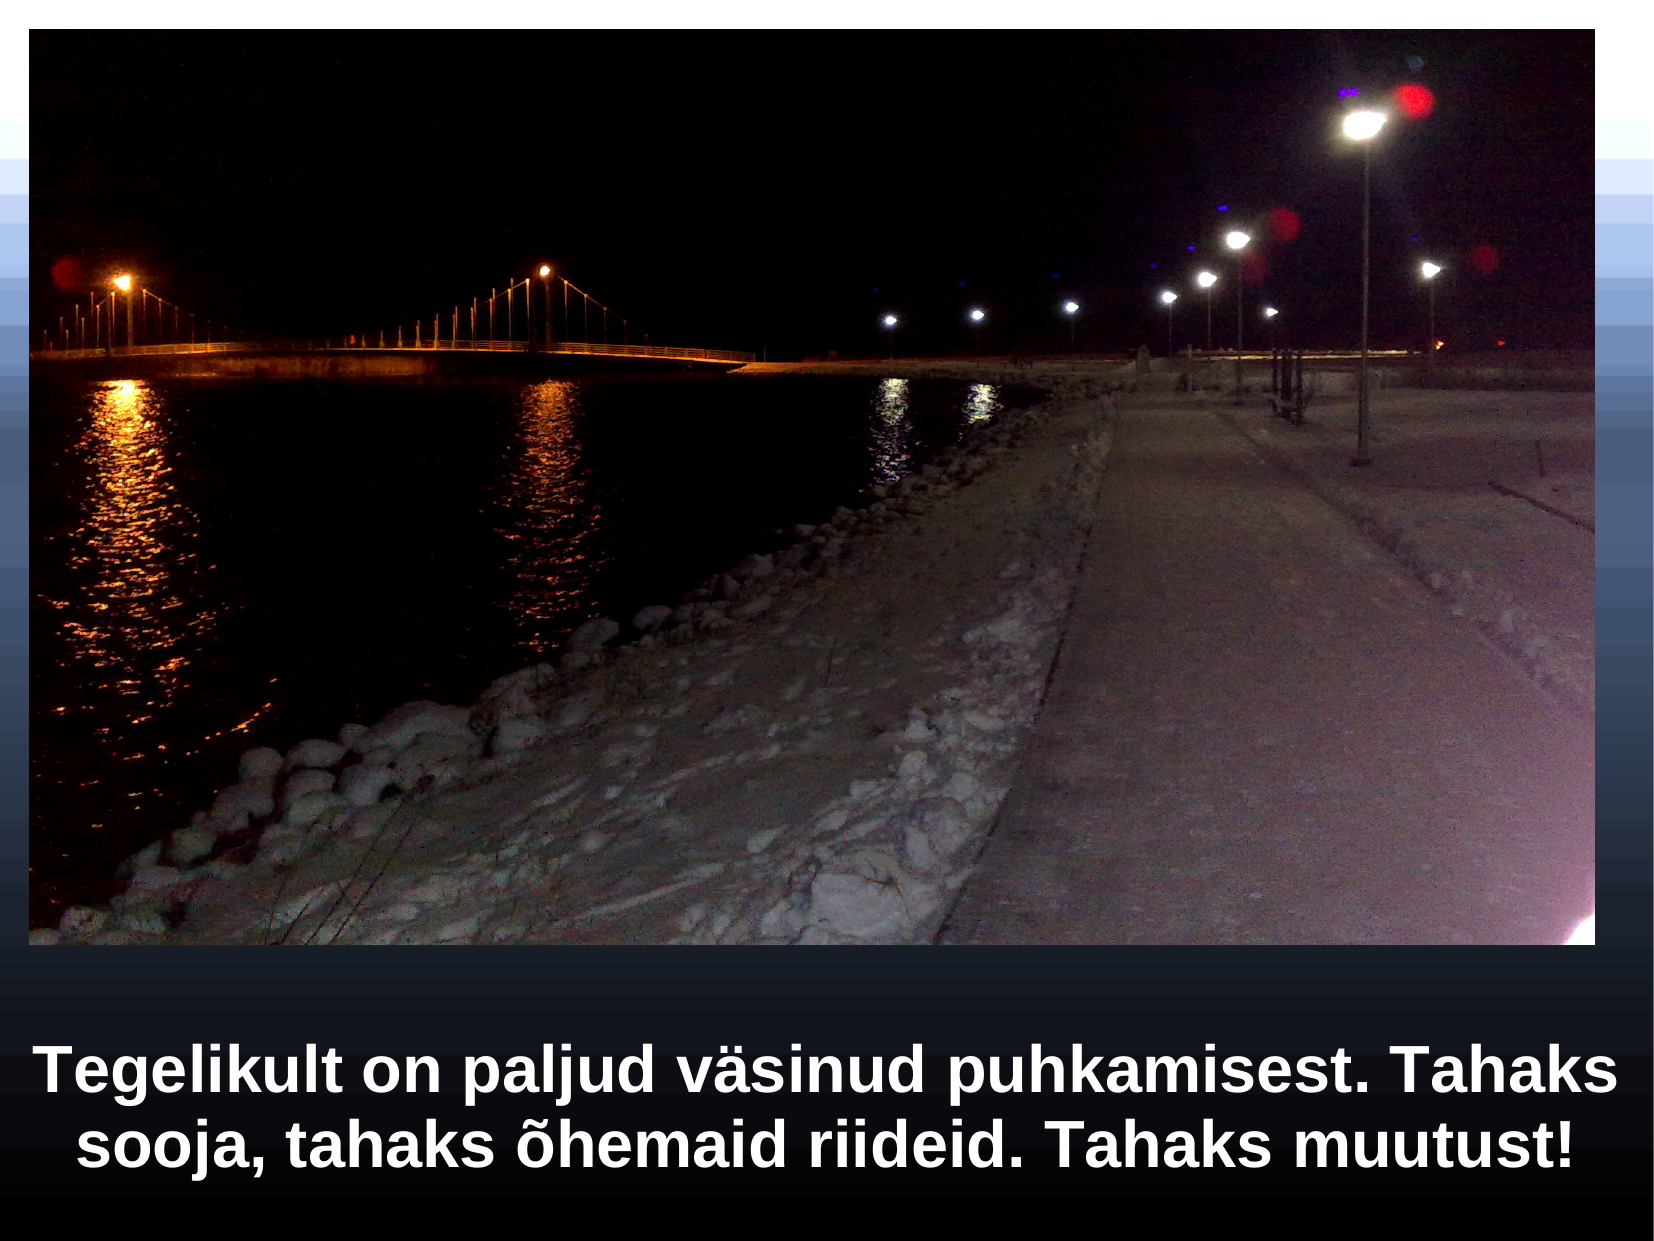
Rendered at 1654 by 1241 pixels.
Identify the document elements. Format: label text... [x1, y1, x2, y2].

picture [0, 0, 1654, 1241]
title Tegelikult on paljud väsinud puhkamisest. Tahaks sooja, tahaks õhemaid riideid. Tahaks muutust! [29, 1003, 1625, 1211]
